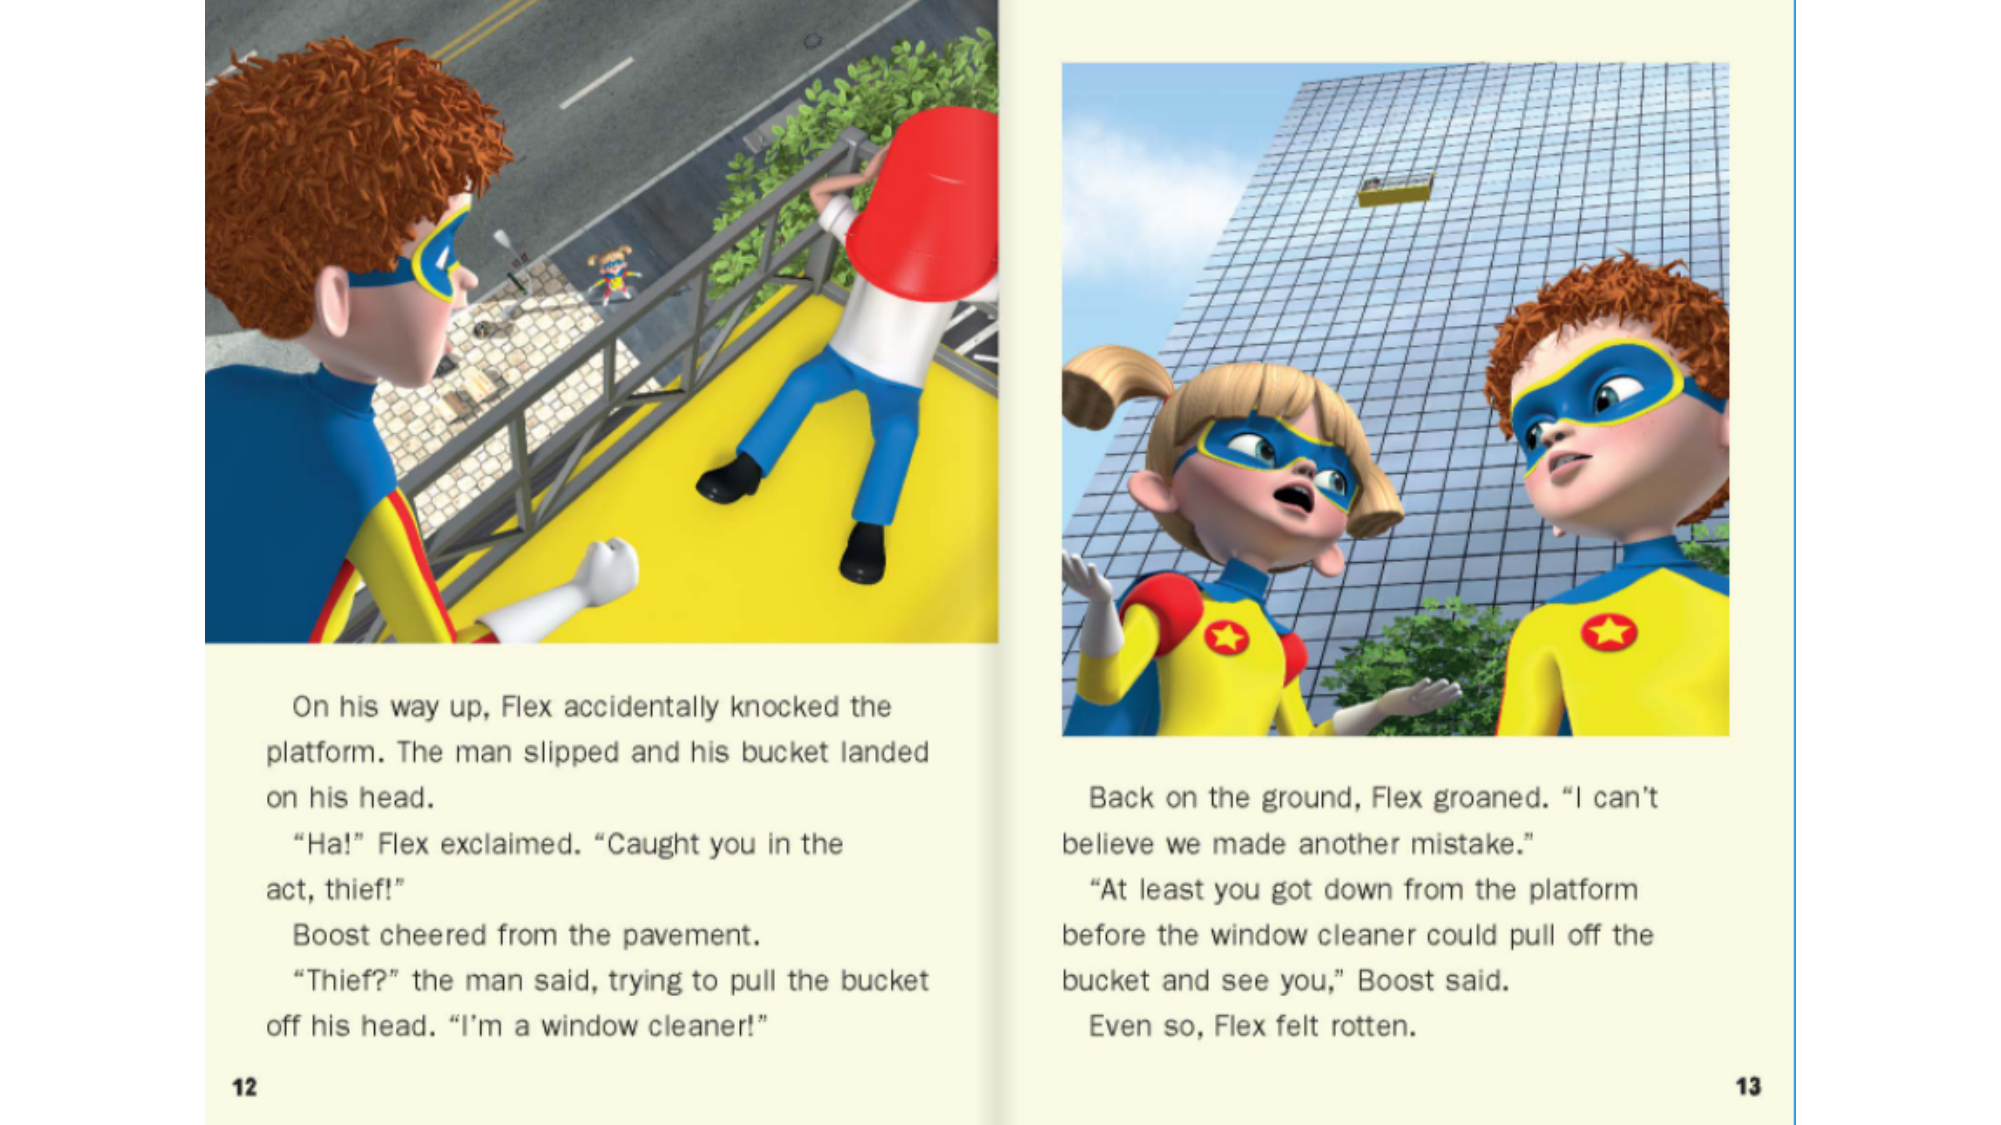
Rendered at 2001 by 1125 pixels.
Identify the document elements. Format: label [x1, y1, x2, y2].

picture [205, 0, 1796, 1125]
